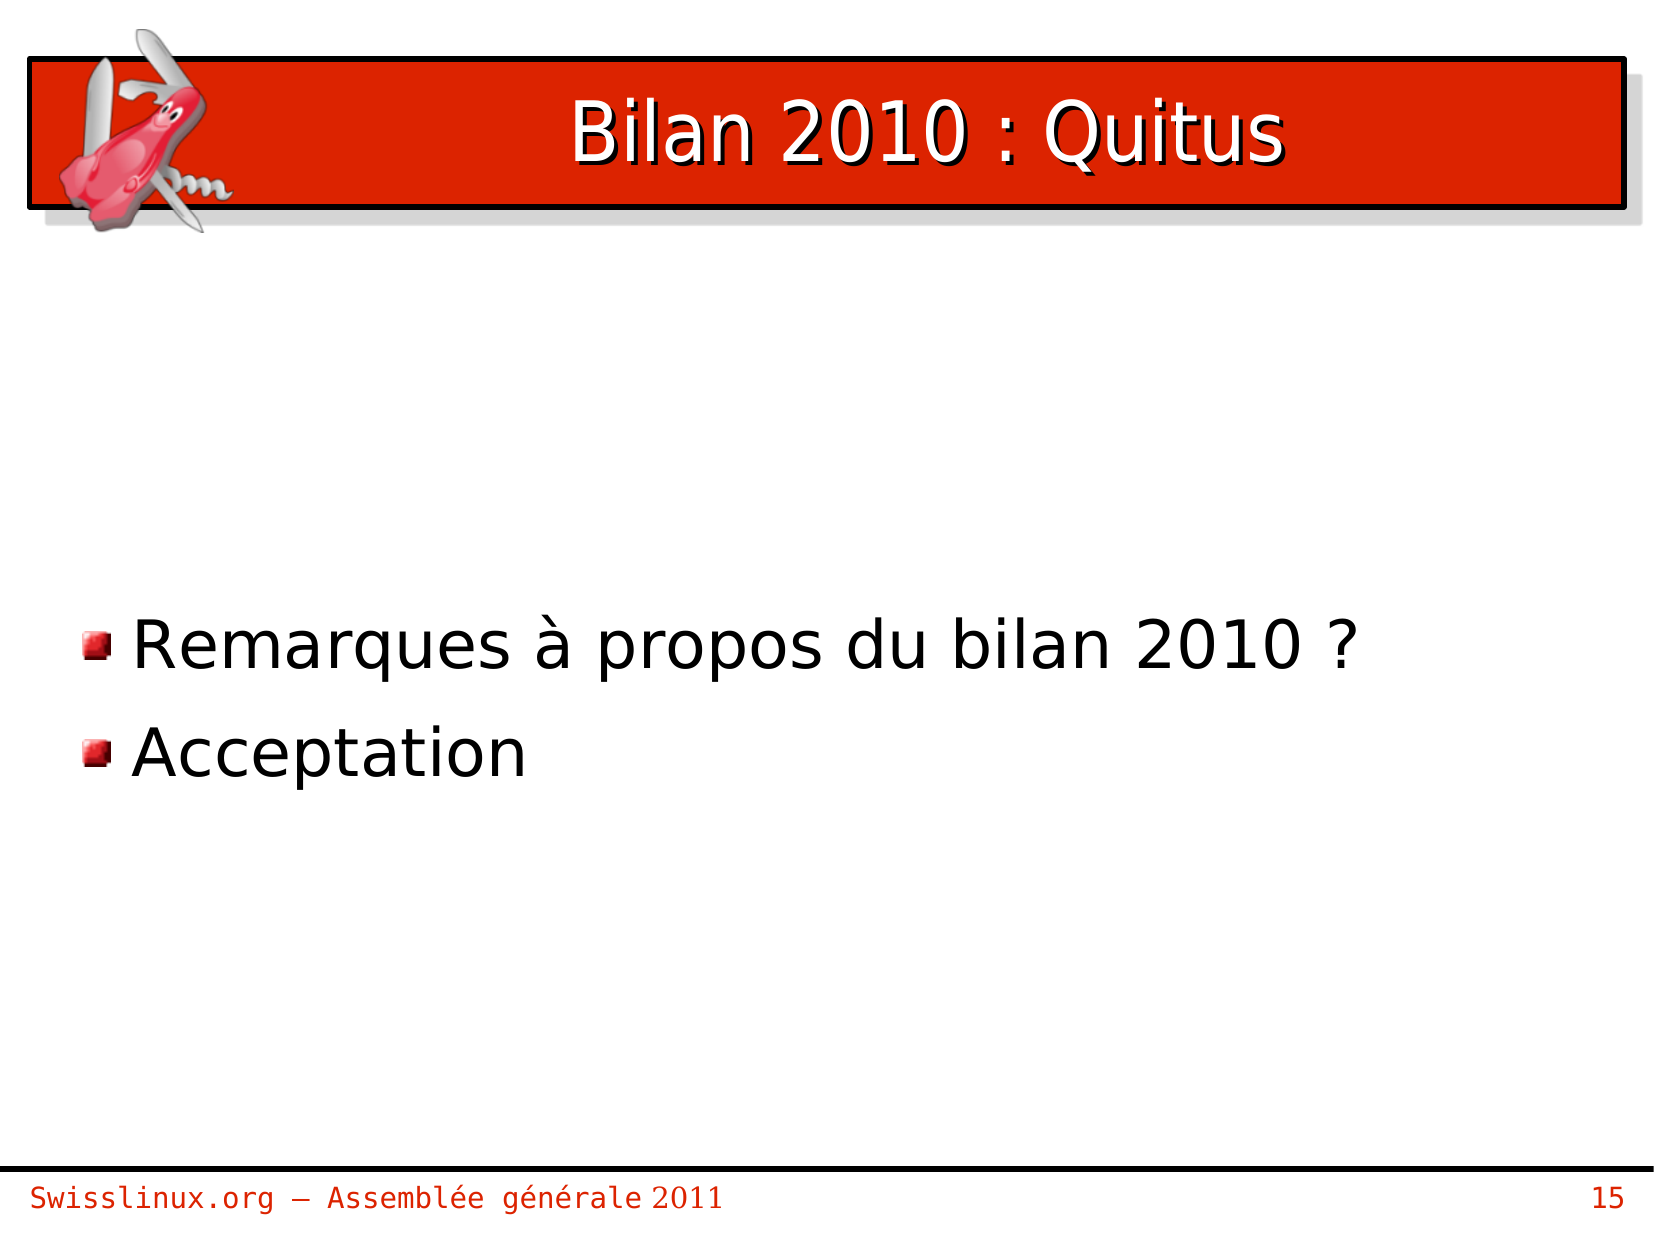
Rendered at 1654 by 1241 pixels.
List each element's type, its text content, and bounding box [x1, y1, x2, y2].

title Bilan 2010 : Quitus [259, 84, 1595, 182]
list Remarques à propos du bilan 2010 ? Acceptation [82, 290, 1571, 1109]
picture [59, 29, 234, 233]
